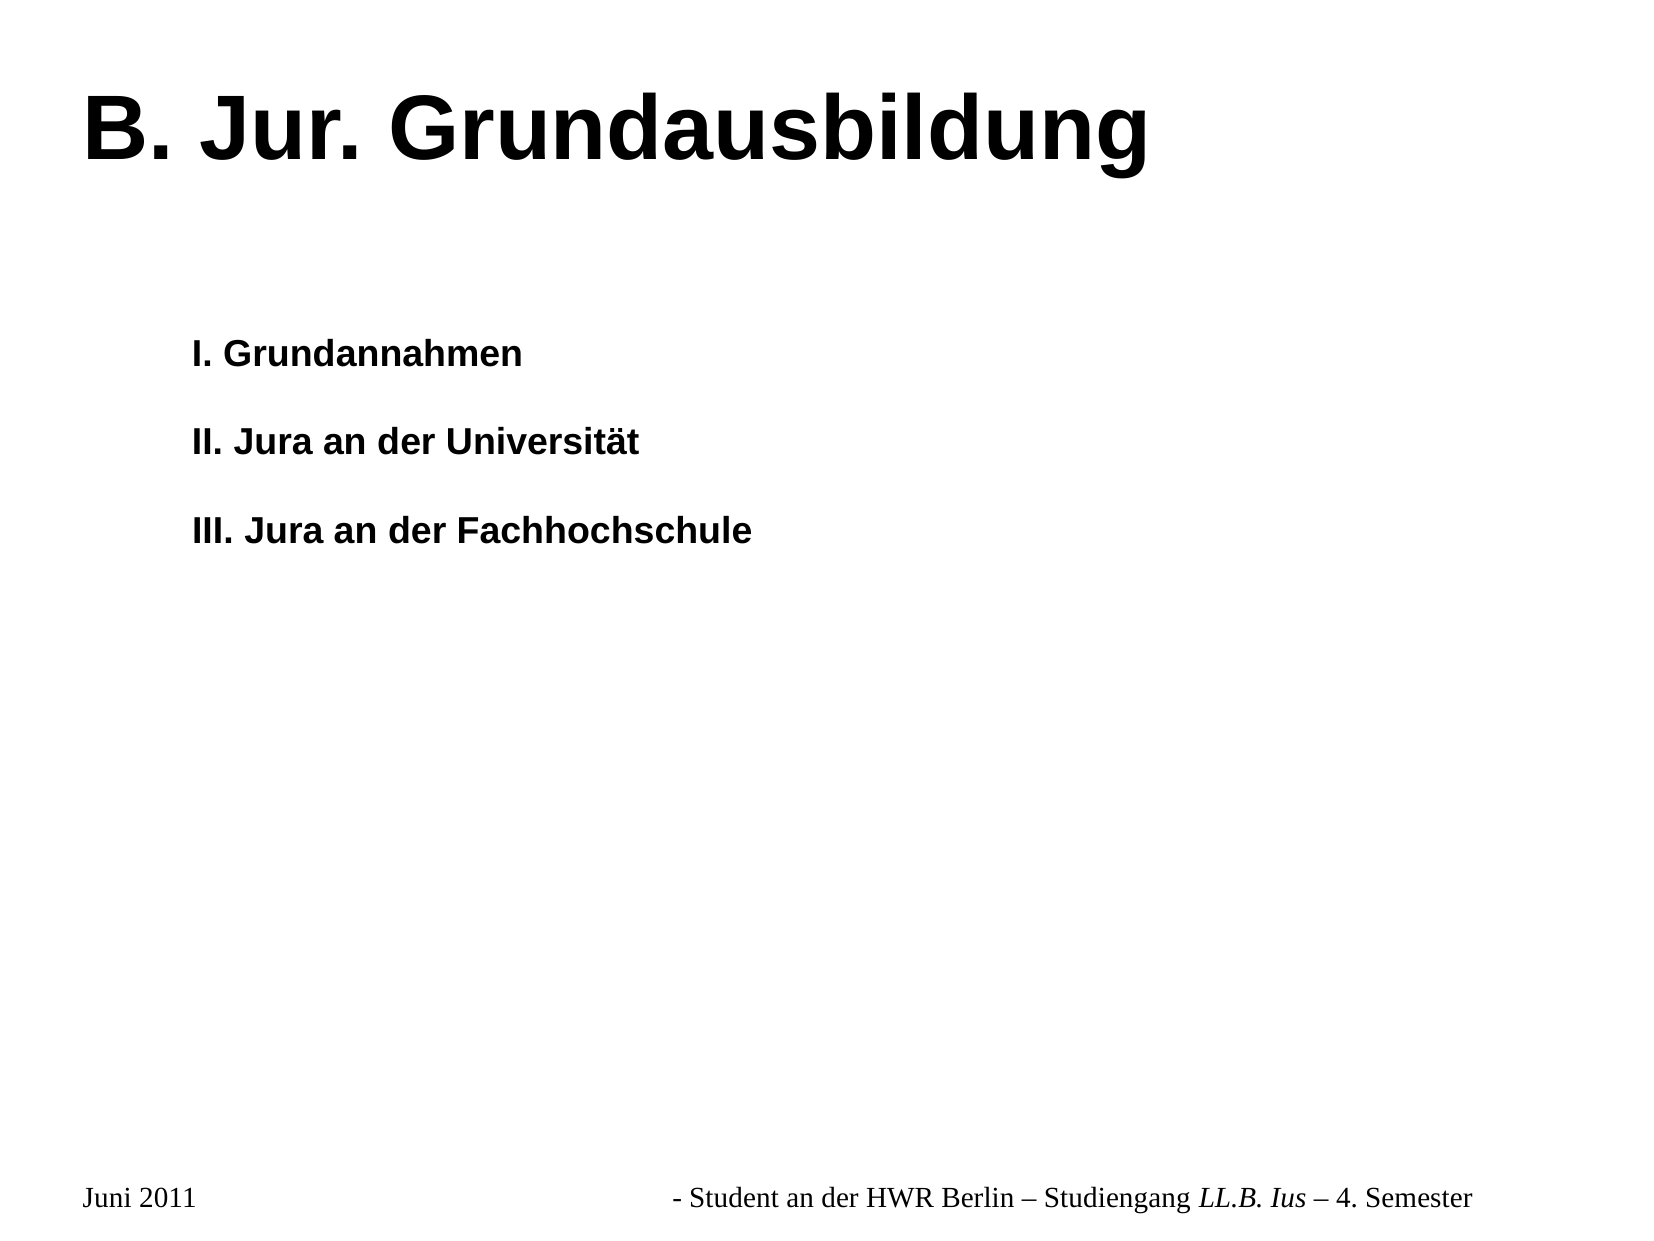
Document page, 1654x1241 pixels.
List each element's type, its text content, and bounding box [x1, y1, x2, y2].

text_box III. Jura an der Fachhochschule [177, 501, 768, 559]
text_box I. Grundannahmen [177, 324, 539, 382]
text_box II. Jura an der Universität [177, 413, 655, 471]
title B. Jur. Grundausbildung [82, 49, 1571, 207]
